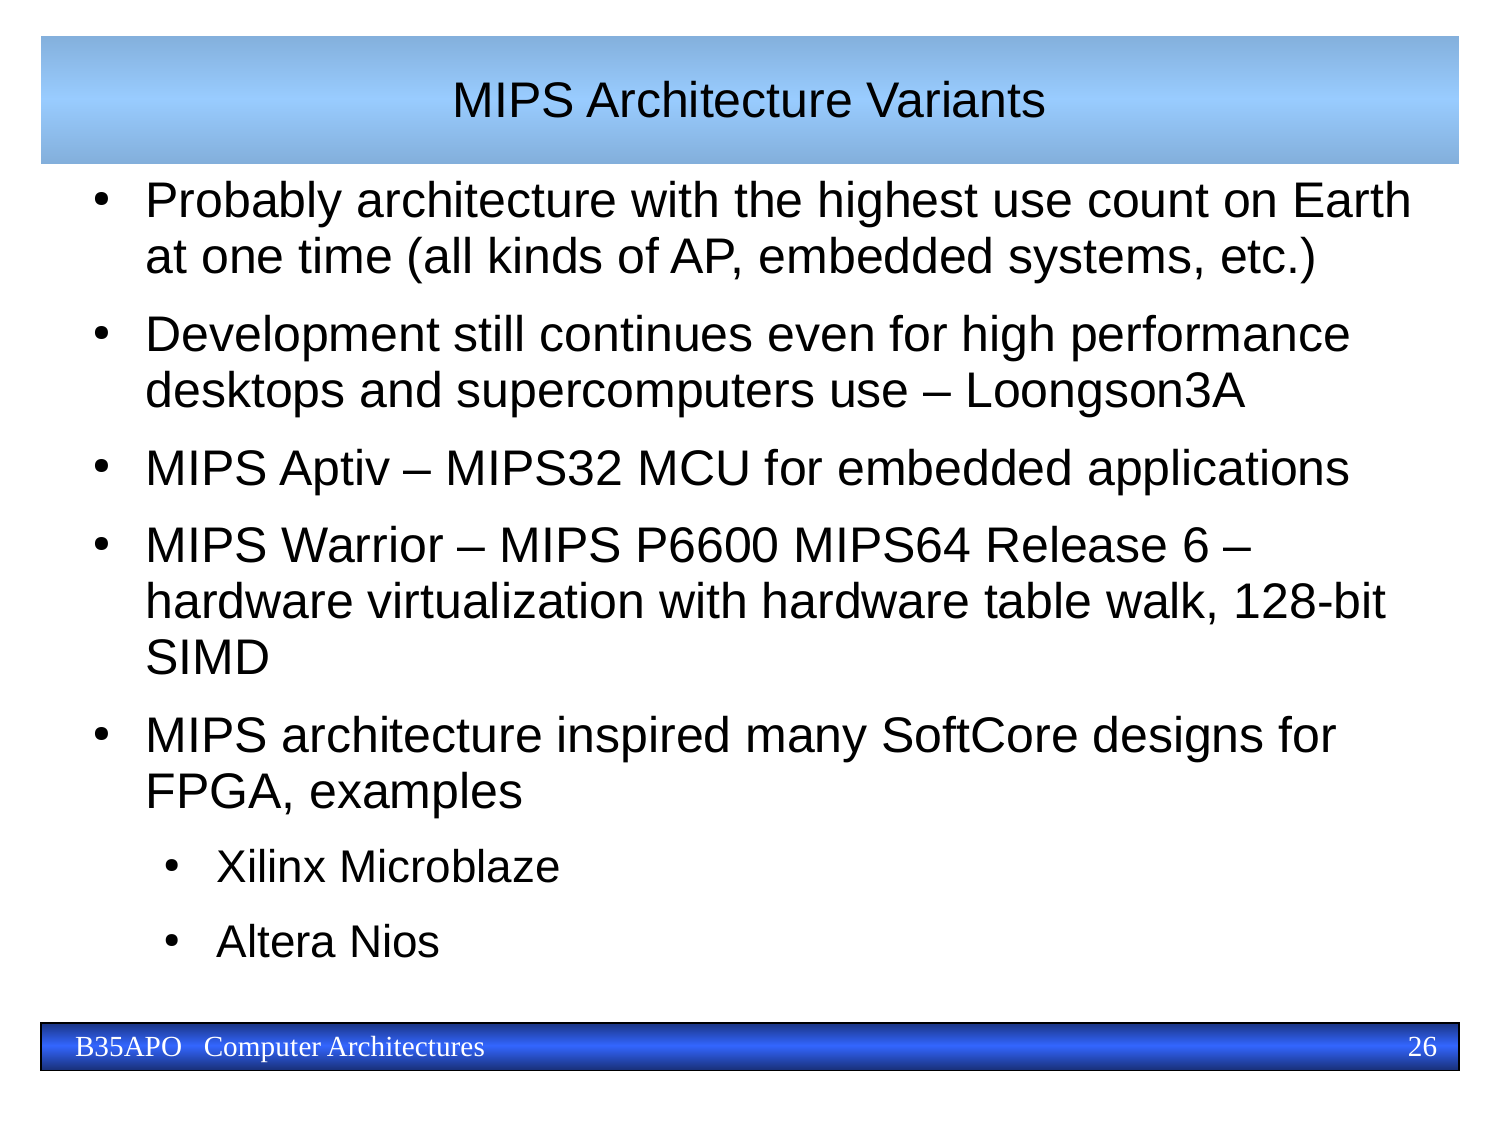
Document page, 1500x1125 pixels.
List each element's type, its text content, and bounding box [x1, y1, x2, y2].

list Probably architecture with the highest use count on Earth at one time (all kinds of AP, embedded systems, etc.) Development still continues even for high performance desktops and supercomputers use – Loongson3A MIPS Aptiv – MIPS32 MCU for embedded applications MIPS Warrior – MIPS P6600 MIPS64 Release 6 – hardware virtualization with hardware table walk, 128-bit SIMD MIPS architecture inspired many SoftCore designs for FPGA, examples Xilinx Microblaze Altera Nios [75, 172, 1426, 1000]
title MIPS Architecture Variants [41, 36, 1459, 164]
